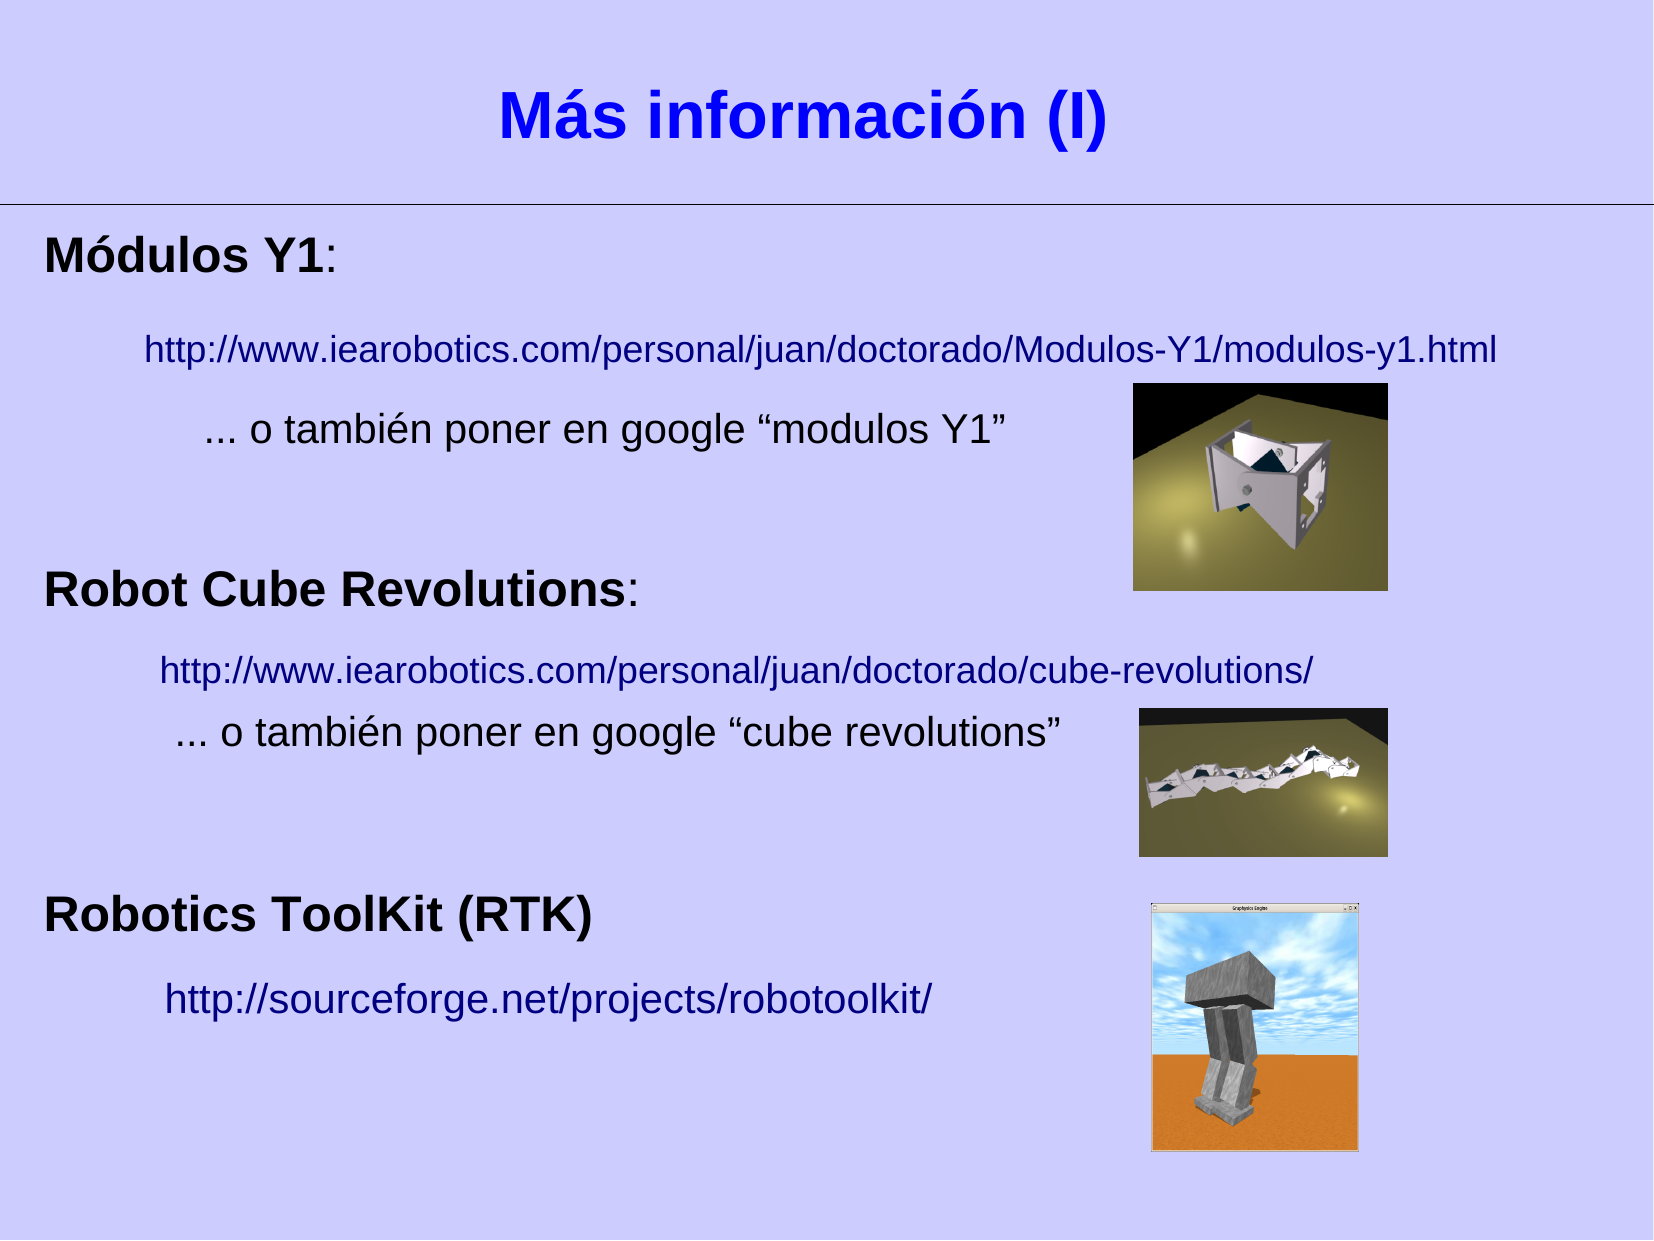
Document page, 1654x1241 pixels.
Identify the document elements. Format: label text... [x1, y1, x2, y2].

text_box Módulos Y1: [29, 227, 845, 301]
text_box ... o también poner en google “modulos Y1” [191, 406, 1049, 462]
picture [1151, 903, 1359, 1152]
picture [1139, 708, 1388, 857]
title Más información (I) [166, 14, 1442, 204]
text_box Robot Cube Revolutions: [29, 561, 703, 617]
text_box http://www.iearobotics.com/personal/juan/doctorado/Modulos-Y1/modulos-y1.html [144, 328, 1520, 387]
text_box http://www.iearobotics.com/personal/juan/doctorado/cube-revolutions/ [159, 649, 1329, 708]
text_box http://sourceforge.net/projects/robotoolkit/ [164, 975, 950, 1034]
text_box Robotics ToolKit (RTK) [29, 886, 950, 943]
text_box ... o también poner en google “cube revolutions” [163, 708, 1139, 765]
picture [1133, 383, 1388, 591]
